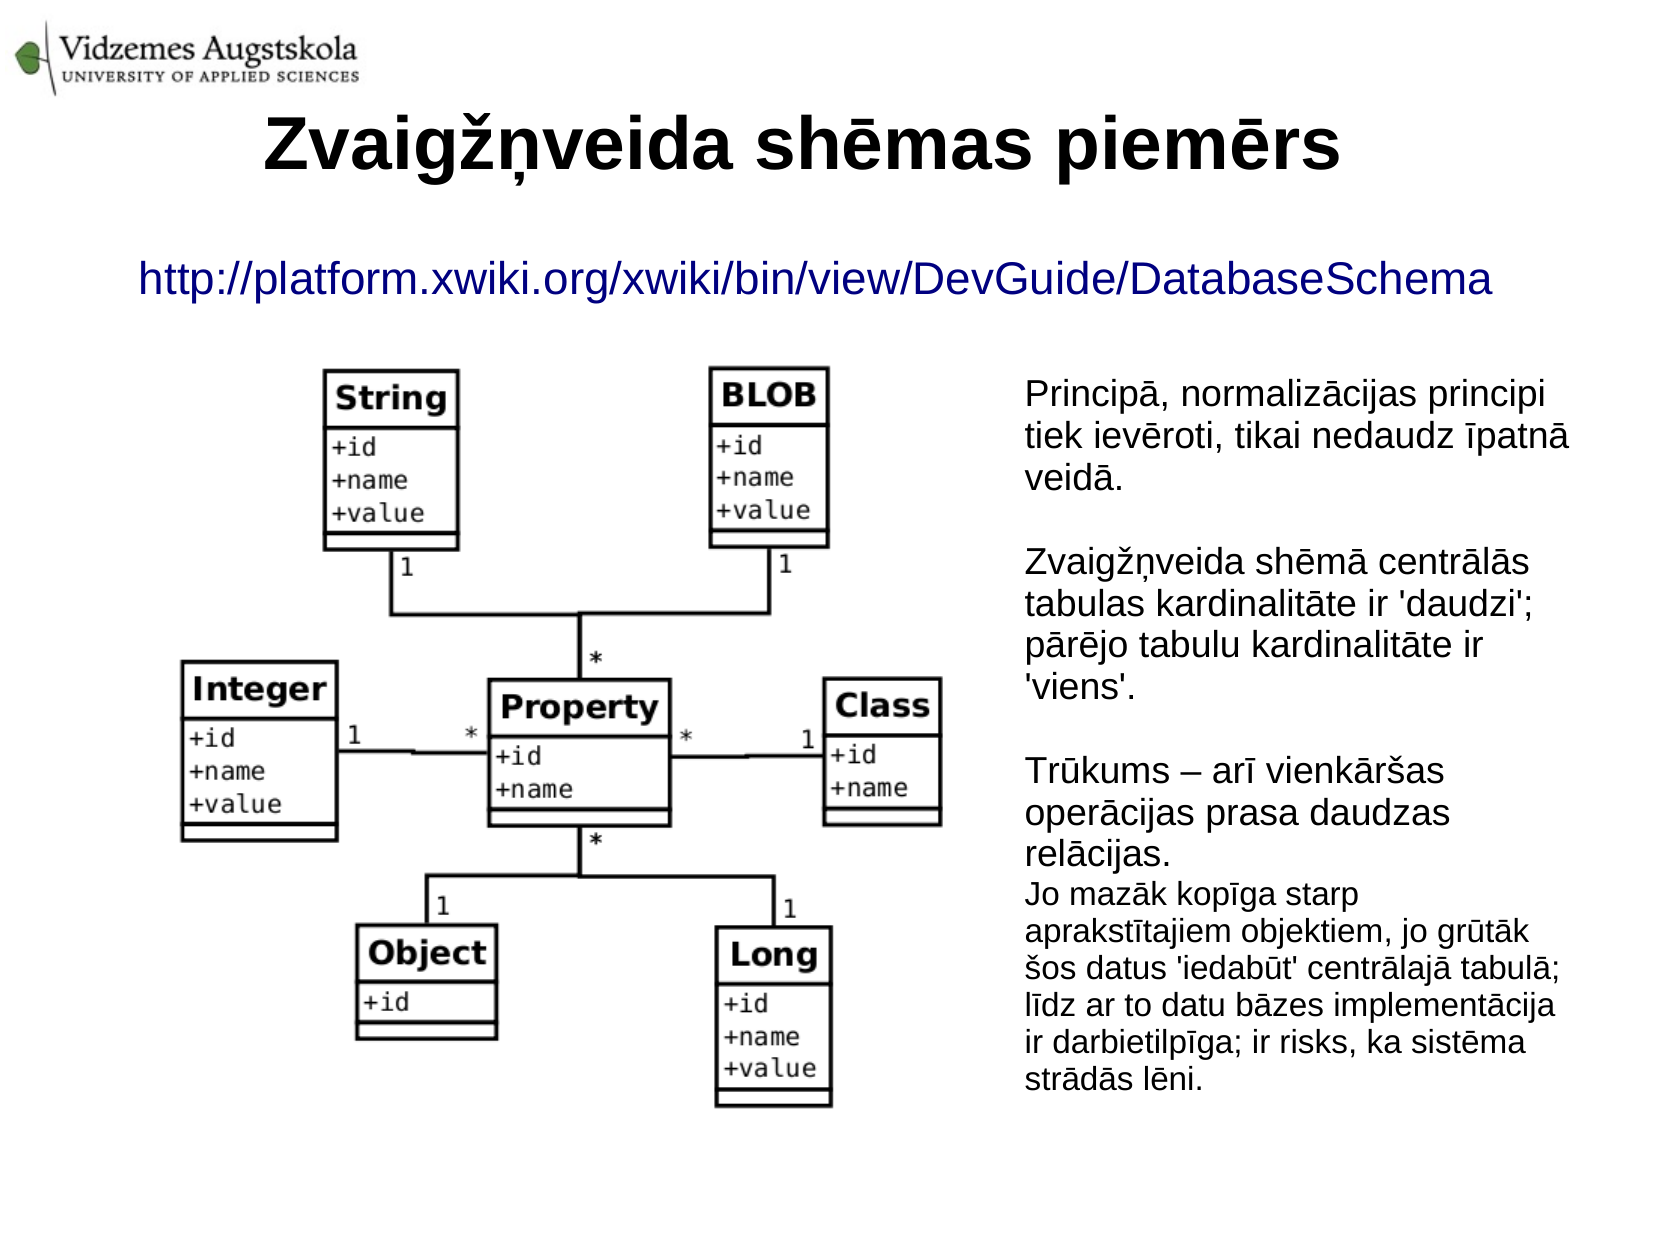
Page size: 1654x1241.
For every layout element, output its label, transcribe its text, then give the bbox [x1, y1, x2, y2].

picture [5, 2, 368, 113]
picture [159, 339, 976, 1123]
list http://platform.xwiki.org/xwiki/bin/view/DevGuide/DatabaseSchema [82, 236, 1569, 1107]
text_box Principā, normalizācijas principi tiek ievēroti, tikai nedaudz īpatnā veidā. Zvaigžņveida shēmā centrālās tabulas kardinalitāte ir 'daudzi'; pārējo tabulu kardinalitāte ir 'viens'. Trūkums – arī vienkāršas operācijas prasa daudzas relācijas. Jo mazāk kopīga starp aprakstītajiem objektiem, jo grūtāk šos datus 'iedabūt' centrālajā tabulā; līdz ar to datu bāzes implementācija ir darbietilpīga; ir risks, ka sistēma strādās lēni. [1009, 366, 1589, 1106]
title Zvaigžņveida shēmas piemērs [94, 103, 1512, 188]
